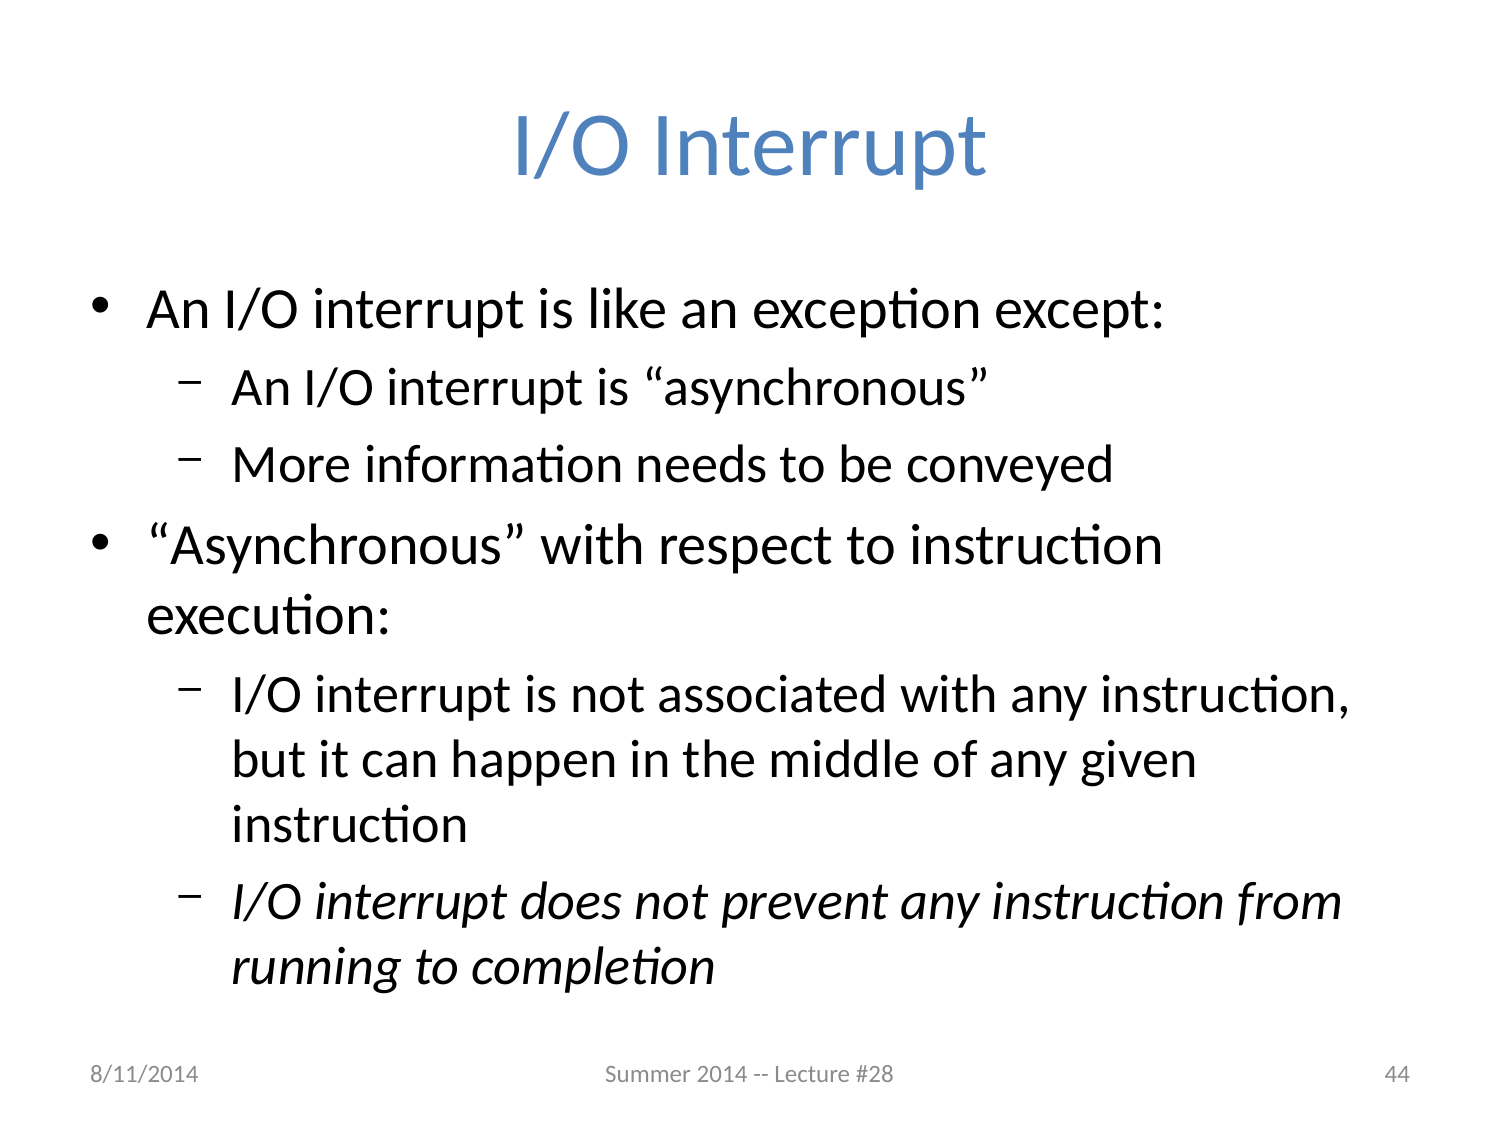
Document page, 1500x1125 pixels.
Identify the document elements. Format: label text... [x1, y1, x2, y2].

slide_number <number> [1074, 1042, 1425, 1103]
slide_number 8/11/2014 [75, 1042, 425, 1103]
footer Summer 2014 -- Lecture #28 [512, 1042, 988, 1103]
title I/O Interrupt [75, 45, 1425, 233]
list An I/O interrupt is like an exception except: An I/O interrupt is “asynchronous” More information needs to be conveyed “Asynchronous” with respect to instruction execution: I/O interrupt is not associated with any instruction, but it can happen in the middle of any given instruction I/O interrupt does not prevent any instruction from running to completion [75, 262, 1425, 1073]
